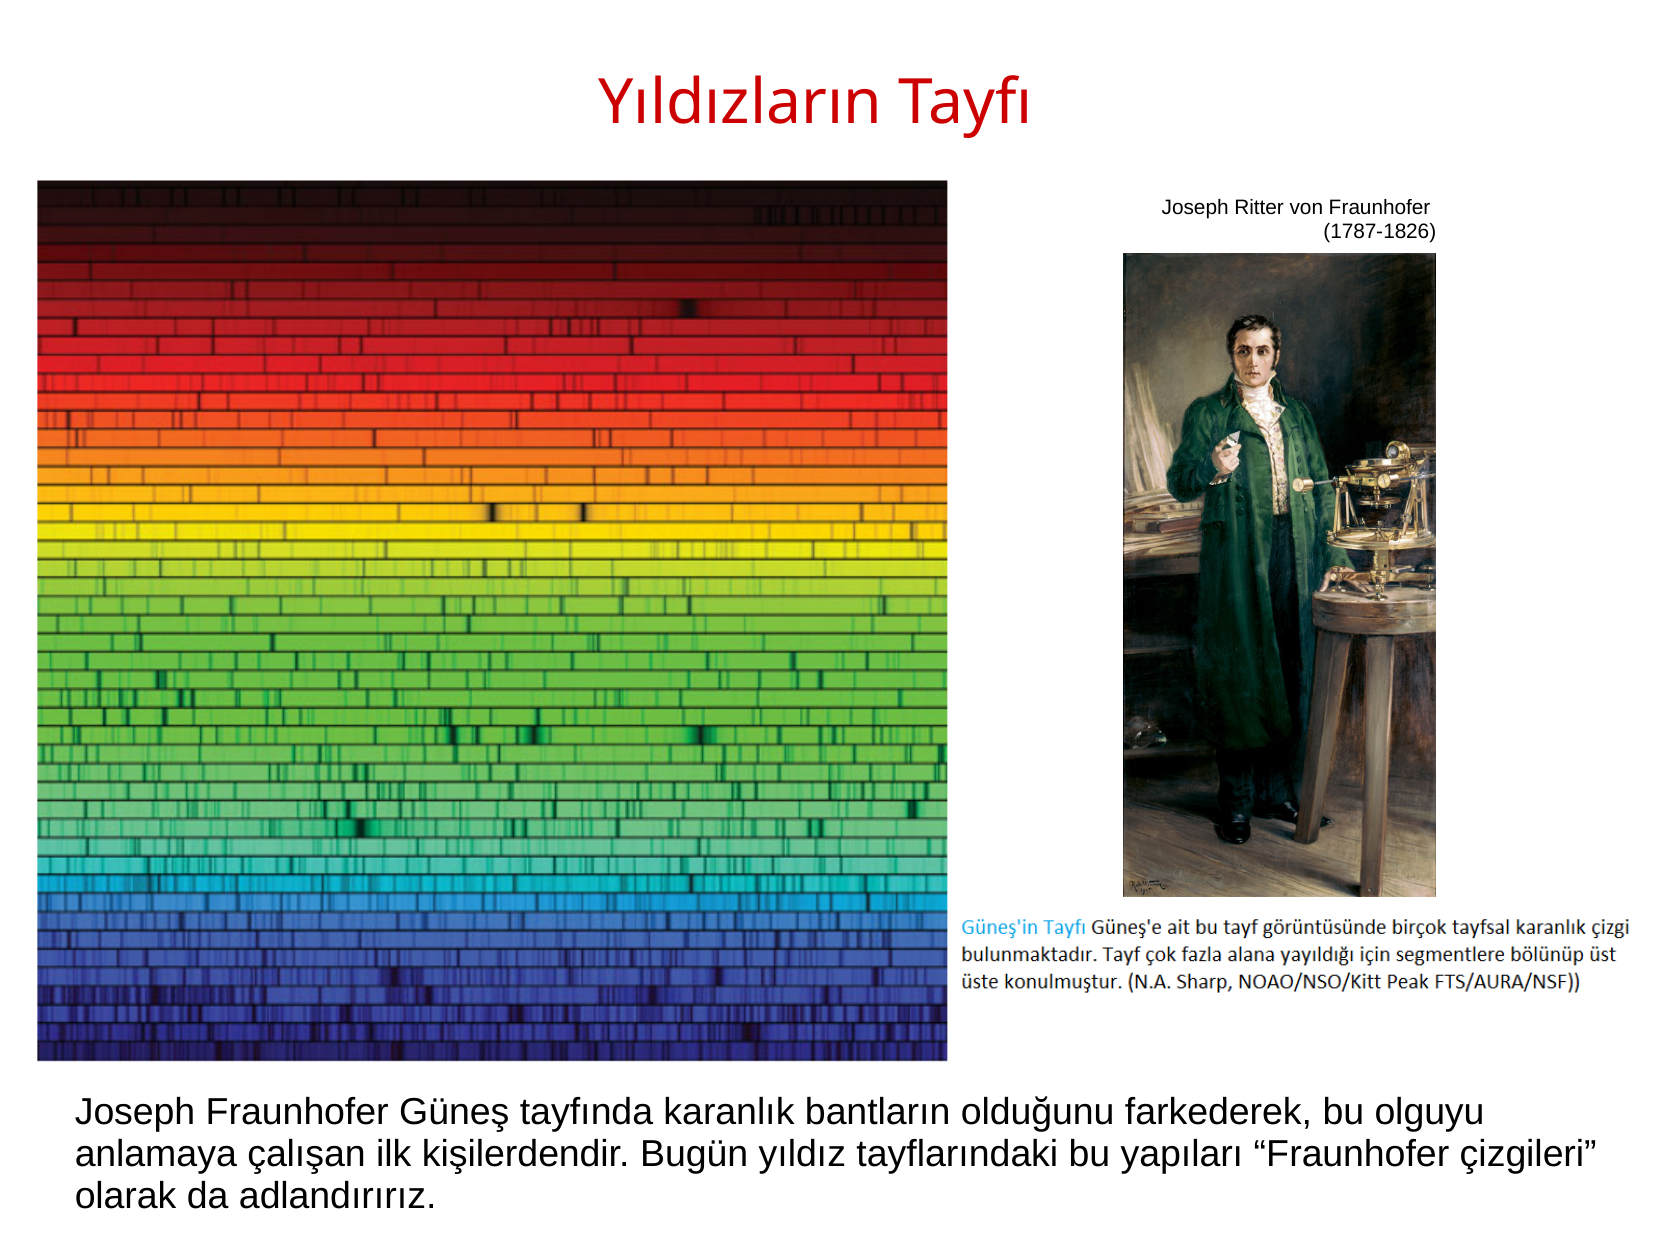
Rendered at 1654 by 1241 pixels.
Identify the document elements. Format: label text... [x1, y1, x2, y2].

text_box Joseph Fraunhofer Güneş tayfında karanlık bantların olduğunu farkederek, bu olguyu anlamaya çalışan ilk kişilerdendir. Bugün yıldız tayflarındaki bu yapıları “Fraunhofer çizgileri” olarak da adlandırırız. [60, 1083, 1621, 1224]
picture [1123, 253, 1436, 897]
title Yıldızların Tayfı [72, 32, 1561, 166]
text_box Joseph Ritter von Fraunhofer (1787-1826) [1060, 188, 1451, 251]
picture [11, 162, 1636, 1081]
